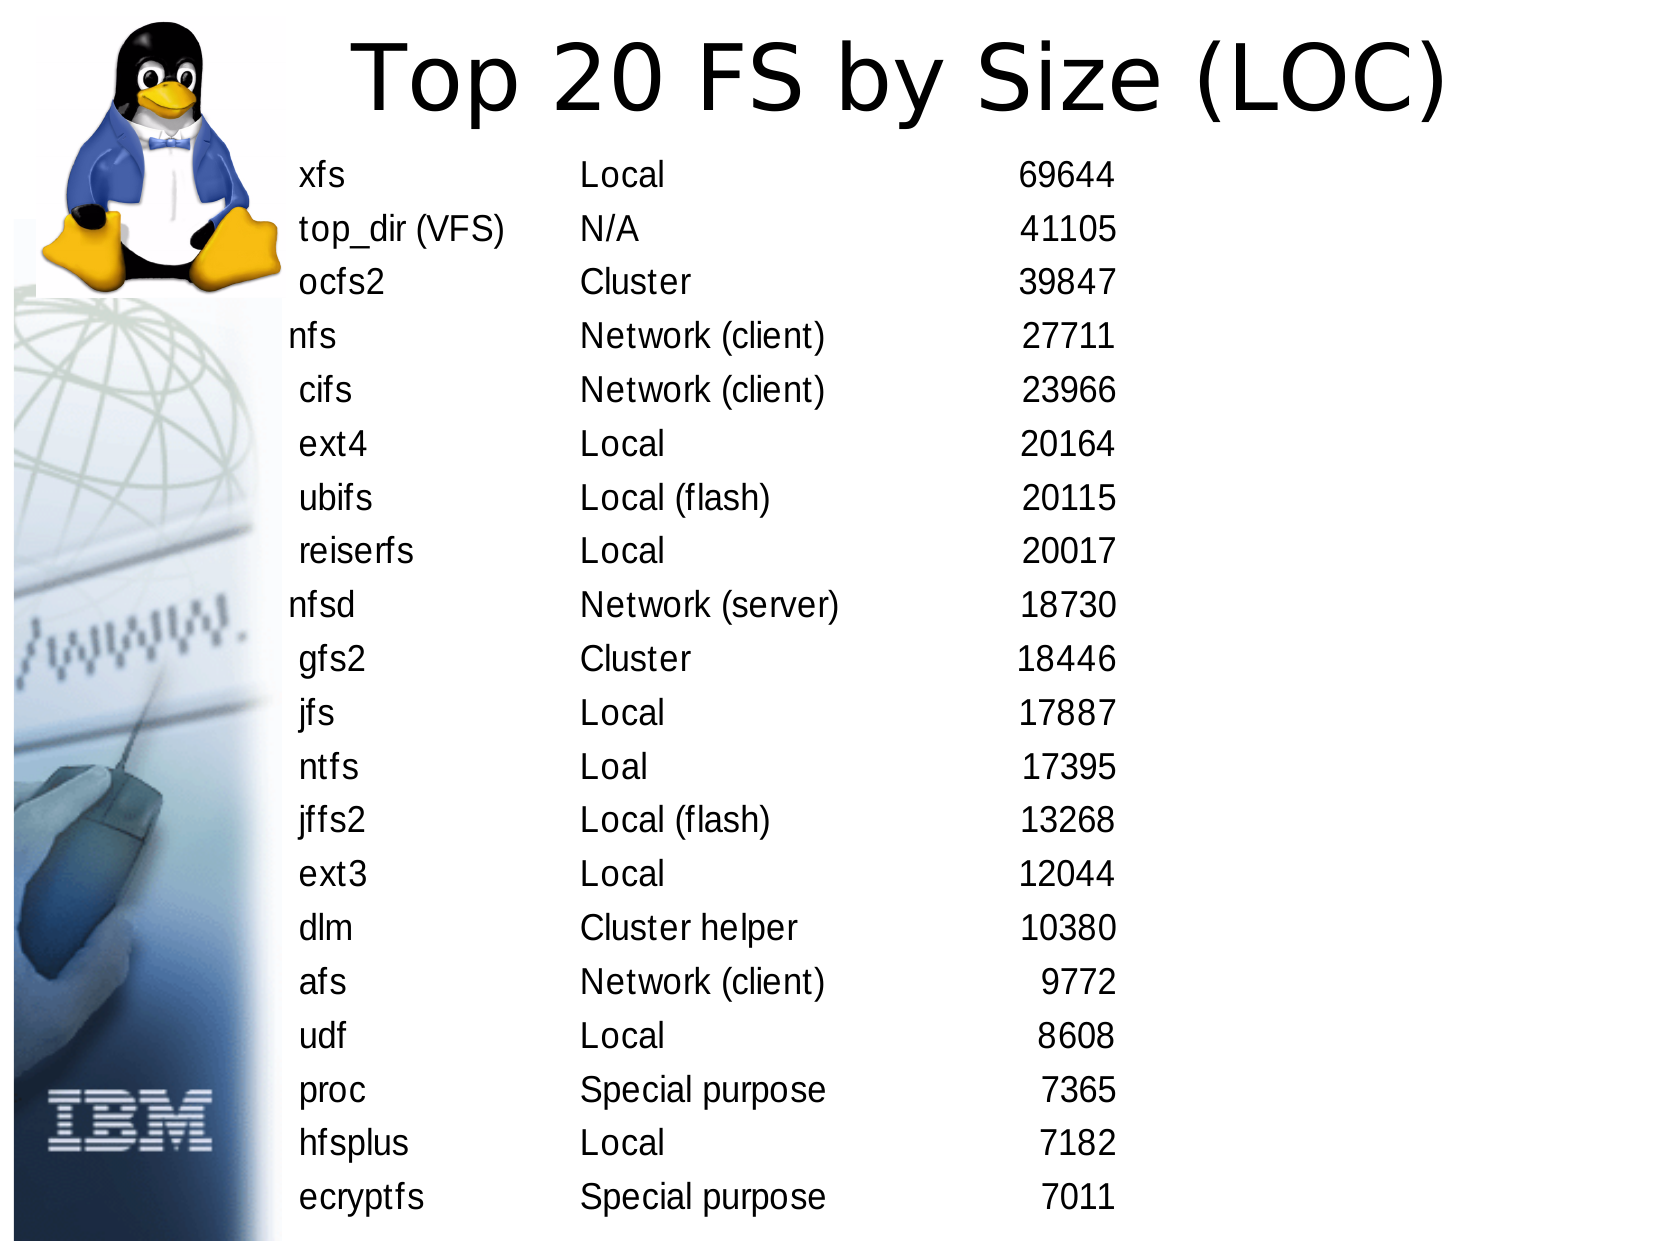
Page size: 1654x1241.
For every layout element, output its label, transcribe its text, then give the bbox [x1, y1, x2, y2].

chart [286, 143, 1535, 1224]
title Top 20 FS by Size (LOC) [287, 12, 1515, 143]
